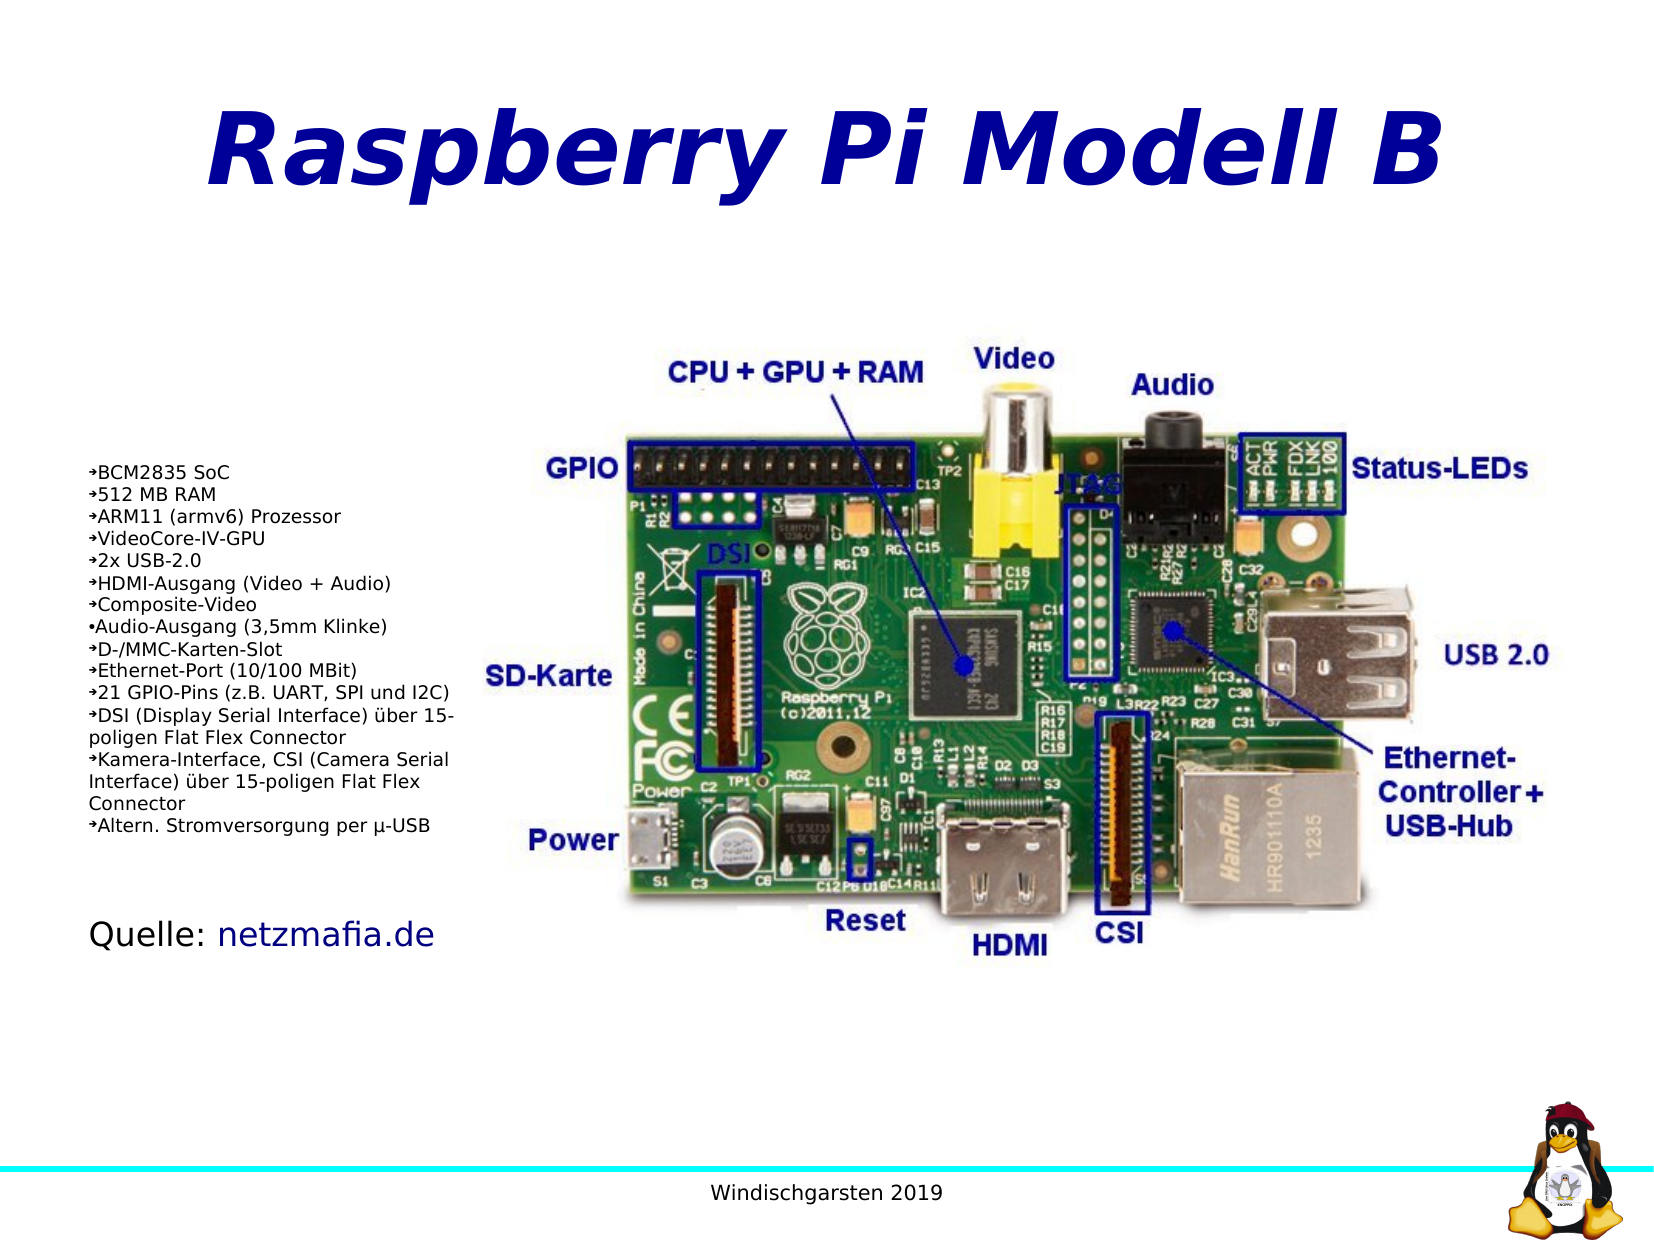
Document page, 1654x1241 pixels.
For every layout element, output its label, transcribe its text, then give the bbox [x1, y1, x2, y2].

picture [1505, 1100, 1625, 1241]
title Raspberry Pi Modell B [121, 46, 1534, 254]
text_box BCM2835 SoC 512 MB RAM ARM11 (armv6) Prozessor VideoCore-IV-GPU 2x USB-2.0 HDMI-Ausgang (Video + Audio) Composite-Video Audio-Ausgang (3,5mm Klinke) D-/MMC-Karten-Slot Ethernet-Port (10/100 MBit) 21 GPIO-Pins (z.B. UART, SPI und I2C) DSI (Display Serial Interface) über 15-poligen Flat Flex Connector Kamera-Interface, CSI (Camera Serial Interface) über 15-poligen Flat Flex Connector Altern. Stromversorgung per µ-USB [88, 462, 473, 857]
picture [482, 324, 1565, 993]
text_box Quelle: netzmafia.de [88, 915, 532, 954]
